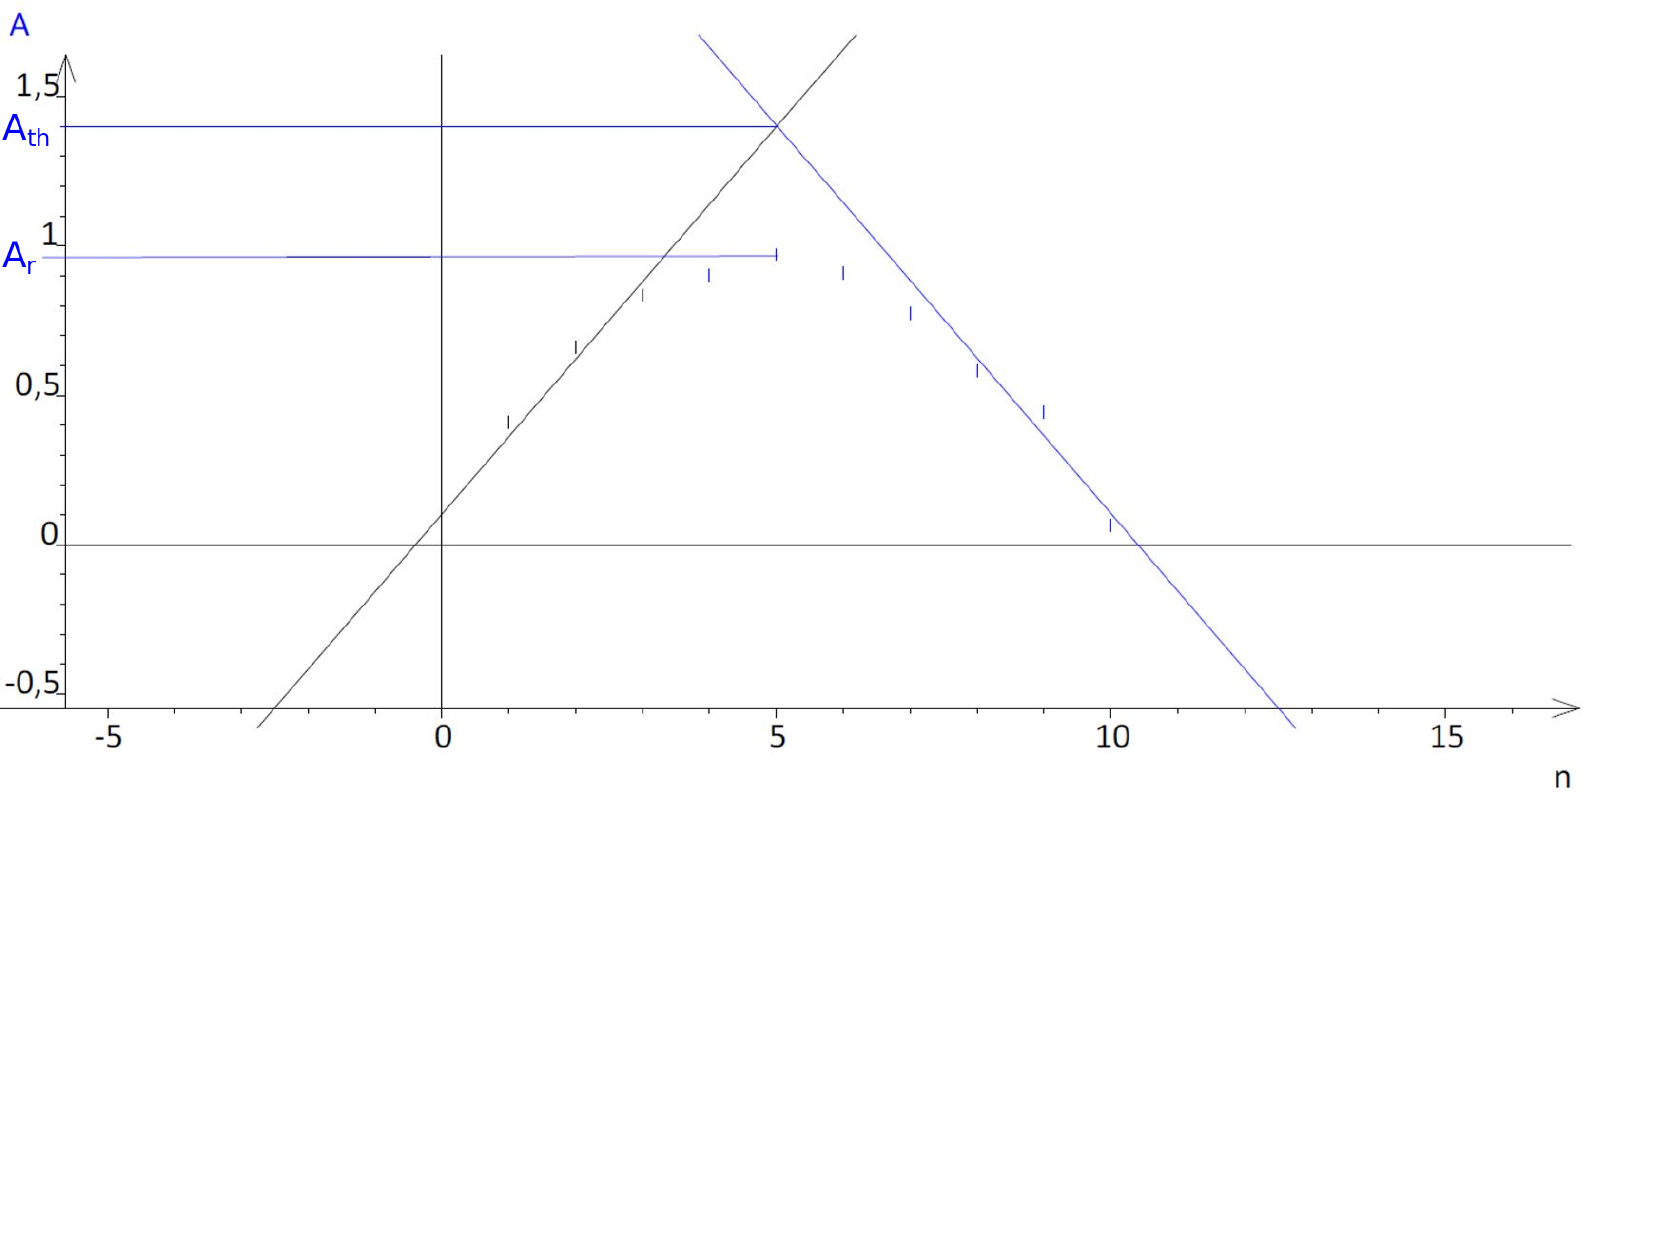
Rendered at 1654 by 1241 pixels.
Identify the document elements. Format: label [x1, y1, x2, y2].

picture [0, 0, 1654, 788]
